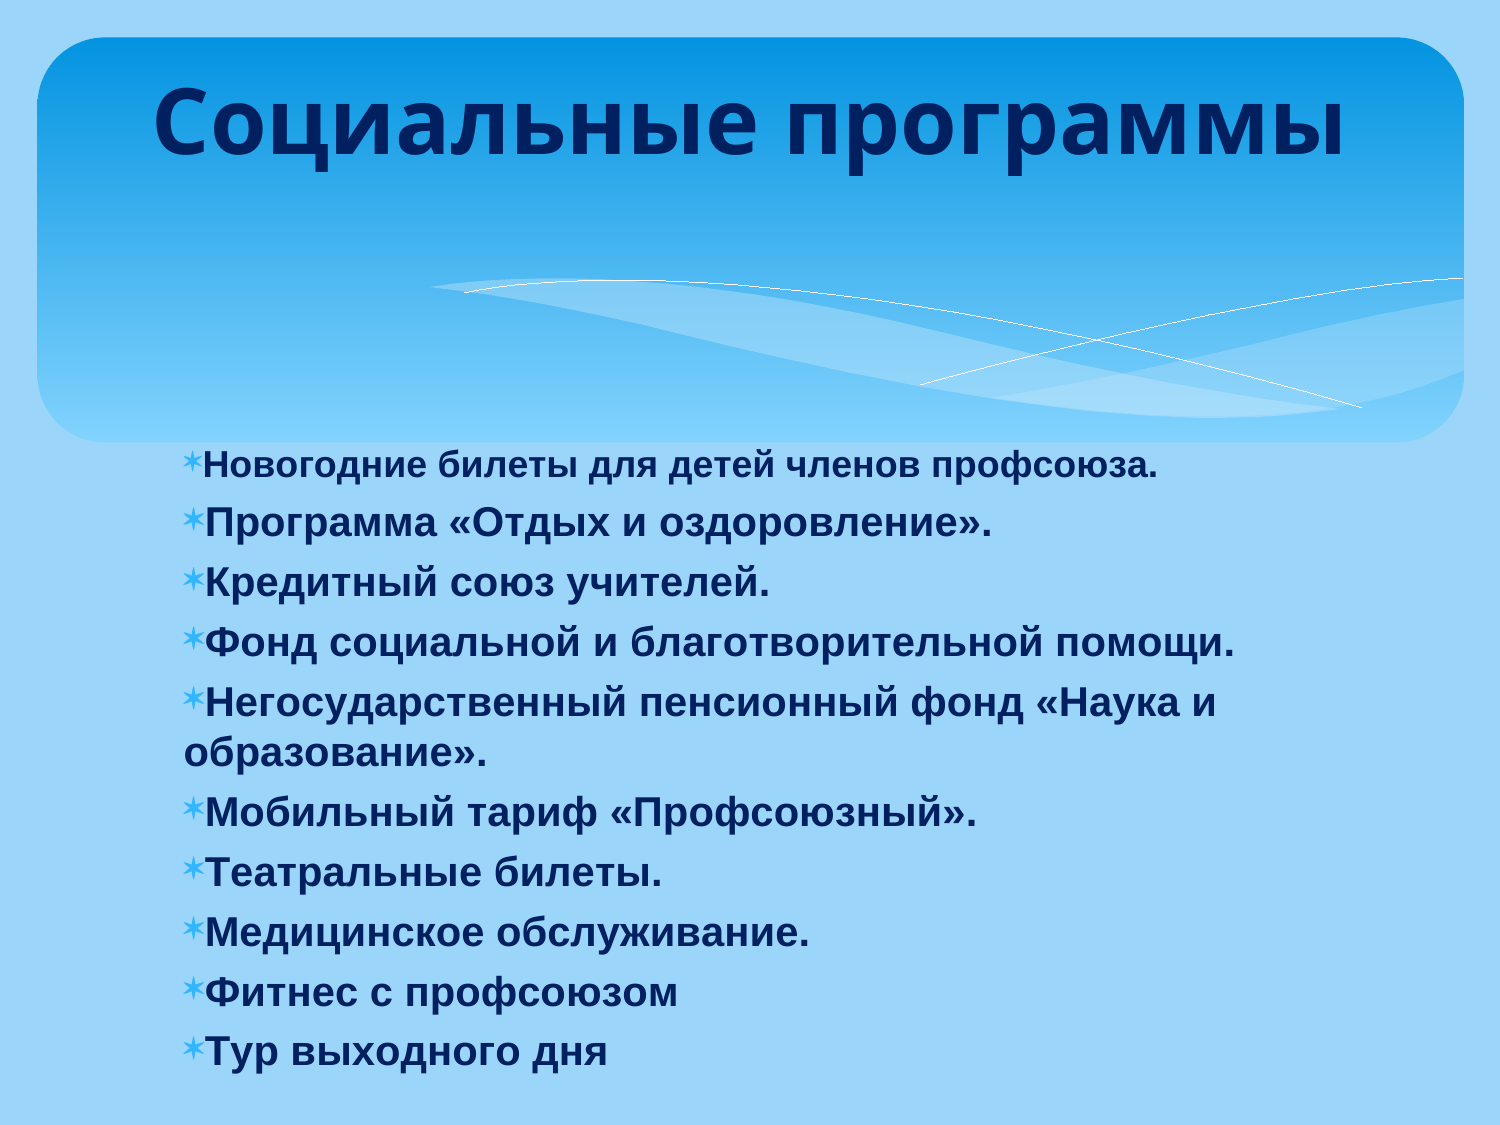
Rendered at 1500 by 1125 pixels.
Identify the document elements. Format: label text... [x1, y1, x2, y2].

list [76, 326, 1359, 1005]
title Социальные программы [75, 55, 1426, 261]
text_box Новогодние билеты для детей членов профсоюза. Программа «Отдых и оздоровление». Кредитный союз учителей. Фонд социальной и благотворительной помощи. Негосударственный пенсионный фонд «Наука и образование». Мобильный тариф «Профсоюзный». Театральные билеты. Медицинское обслуживание. Фитнес с профсоюзом Тур выходного дня [168, 432, 1400, 1082]
